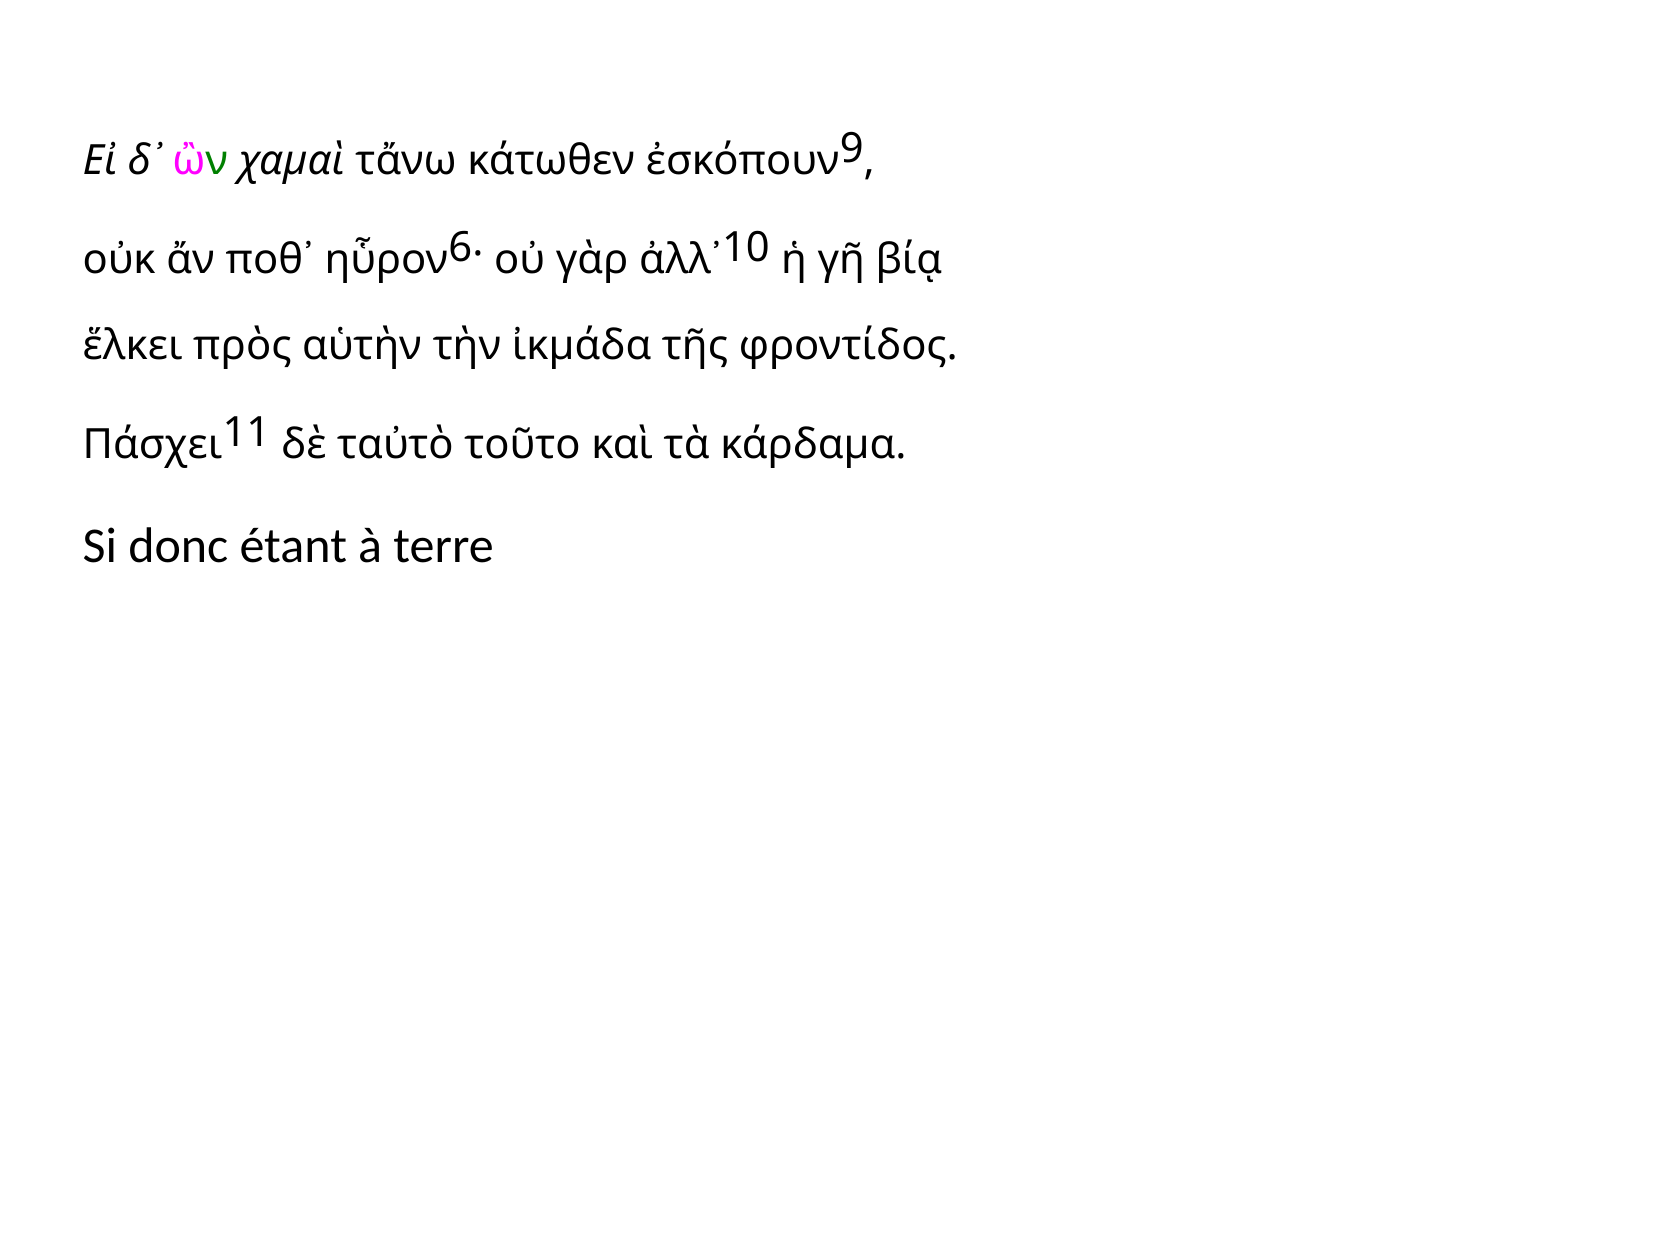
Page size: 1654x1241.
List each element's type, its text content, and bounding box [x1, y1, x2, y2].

list Εἰ δ᾿ ὢν χαμαὶ τἄνω κάτωθεν ἐσκόπουν9, οὐκ ἄν ποθ᾿ ηὗρον6· οὐ γὰρ ἀλλ᾿10 ἡ γῆ βίᾳ ἕλκει πρὸς αὑτὴν τὴν ἰκμάδα τῆς φροντίδος. Πάσχει11 δὲ ταὐτὸ τοῦτο καὶ τὰ κάρδαμα. Si donc étant à terre [82, 118, 1571, 1121]
